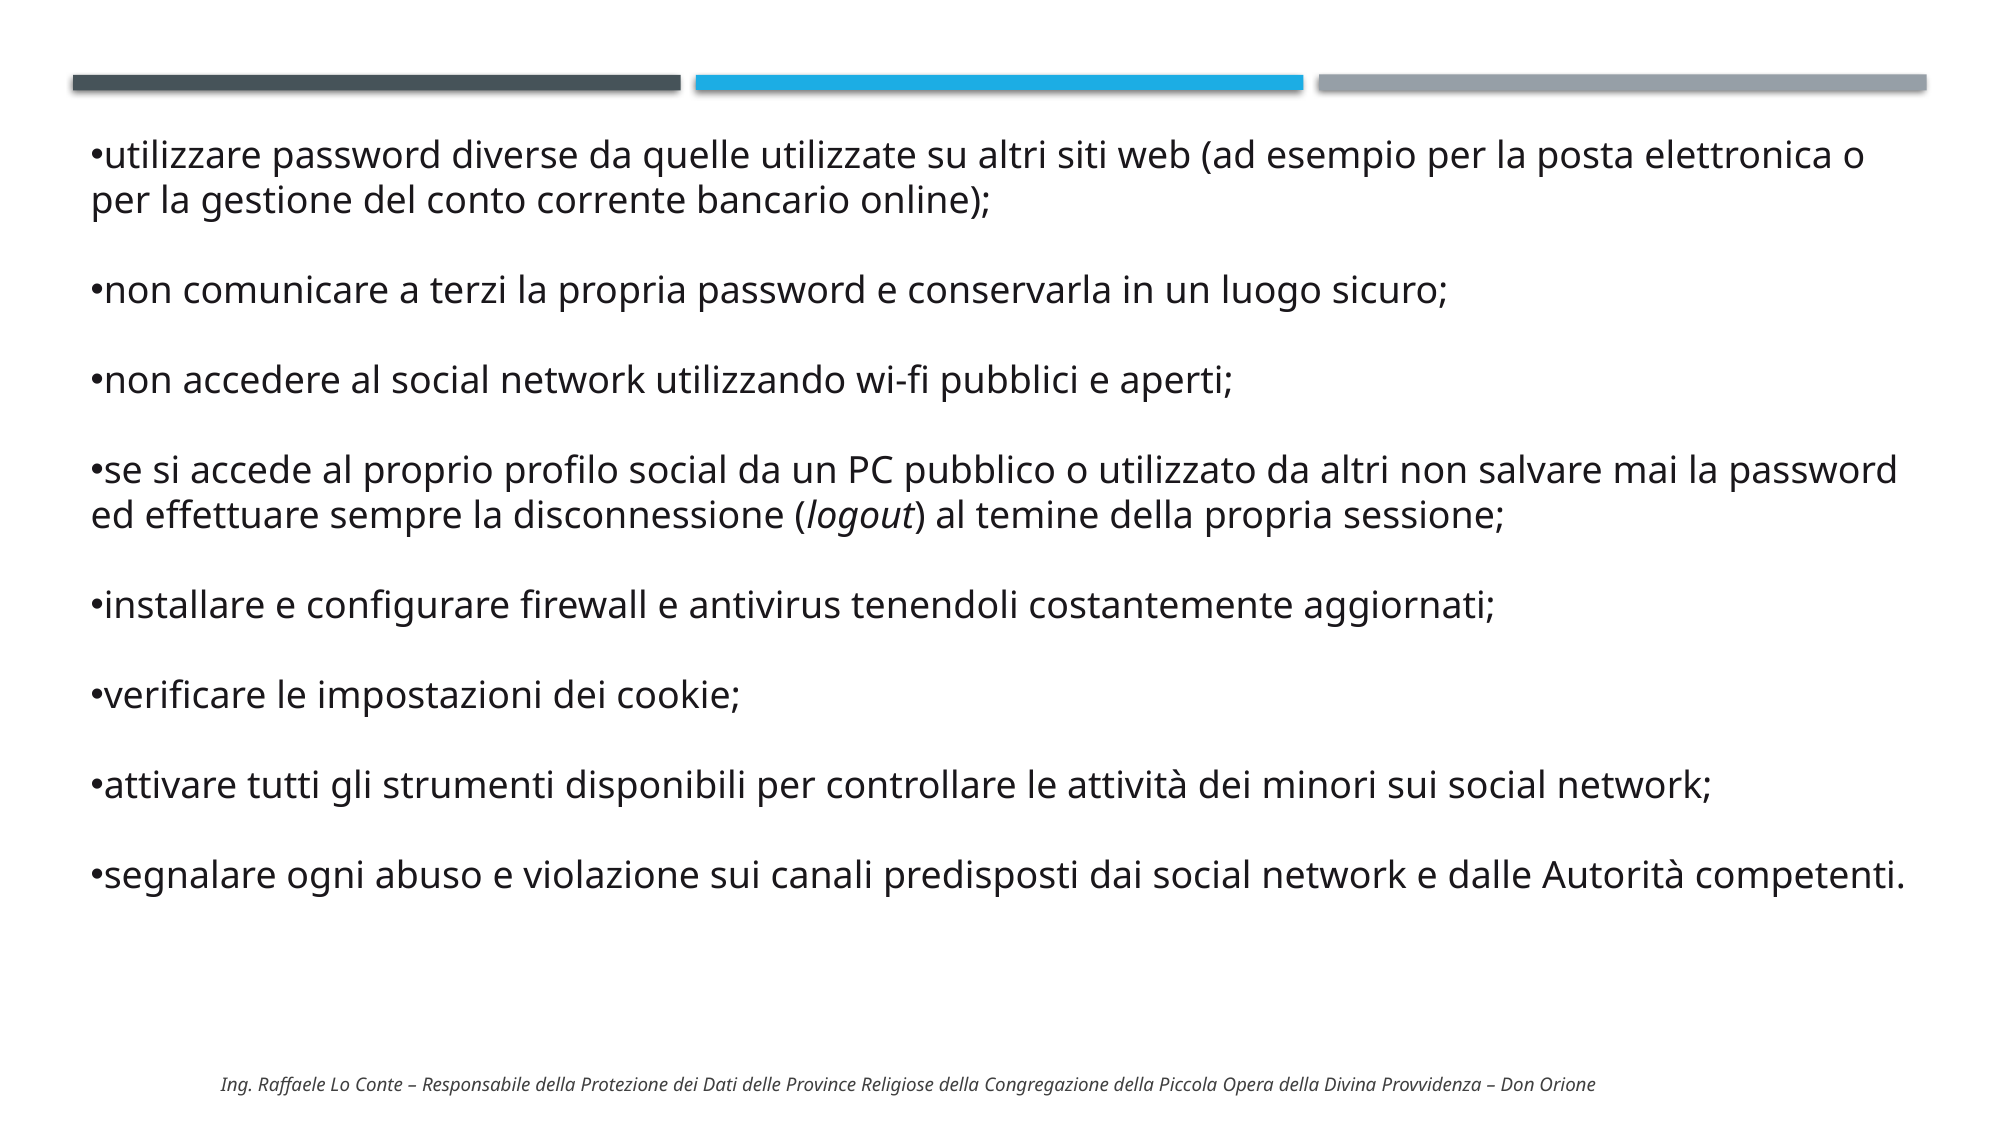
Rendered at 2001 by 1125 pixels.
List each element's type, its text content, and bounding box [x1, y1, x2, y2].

slide_number Ing. Raffaele Lo Conte – Responsabile della Protezione dei Dati delle Province Religiose della Congregazione della Piccola Opera della Divina Provvidenza – Don Orione [100, 1053, 1715, 1114]
text_box utilizzare password diverse da quelle utilizzate su altri siti web (ad esempio per la posta elettronica o per la gestione del conto corrente bancario online); non comunicare a terzi la propria password e conservarla in un luogo sicuro; non accedere al social network utilizzando wi-fi pubblici e aperti; se si accede al proprio profilo social da un PC pubblico o utilizzato da altri non salvare mai la password ed effettuare sempre la disconnessione (logout) al temine della propria sessione; installare e configurare firewall e antivirus tenendoli costantemente aggiornati; verificare le impostazioni dei cookie; attivare tutti gli strumenti disponibili per controllare le attività dei minori sui social network; segnalare ogni abuso e violazione sui canali predisposti dai social network e dalle Autorità competenti. [75, 78, 1929, 904]
